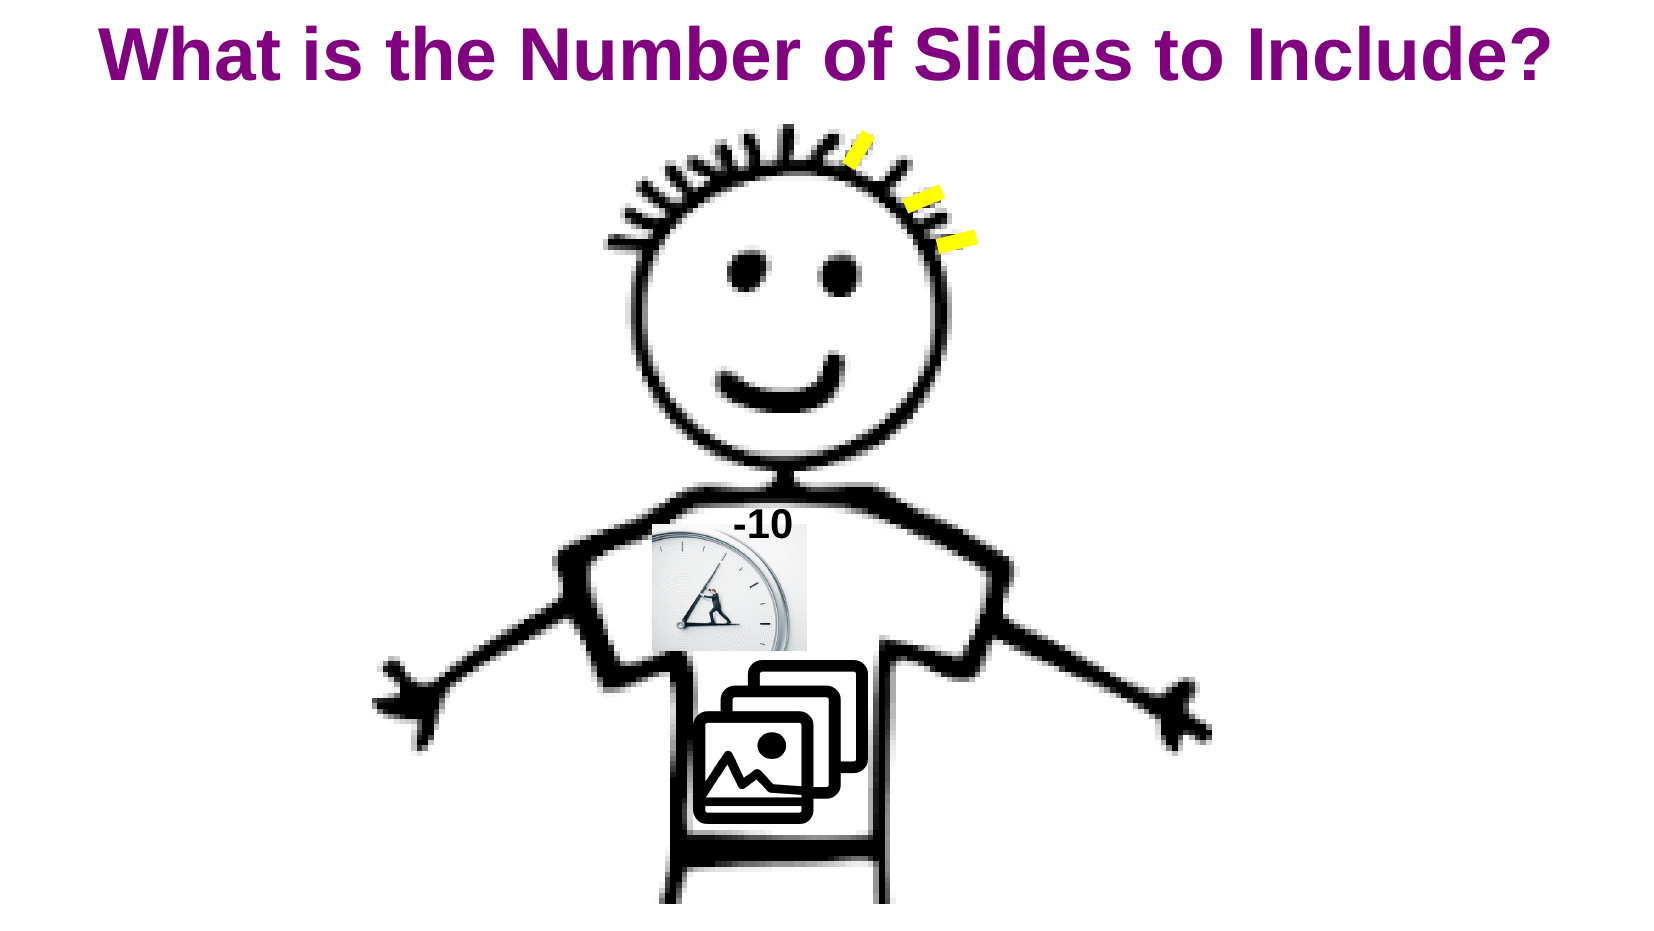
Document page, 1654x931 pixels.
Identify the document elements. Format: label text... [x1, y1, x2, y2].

text_box -10 [718, 493, 892, 580]
title What is the Number of Slides to Include? [0, 3, 1654, 105]
picture [372, 124, 1212, 904]
